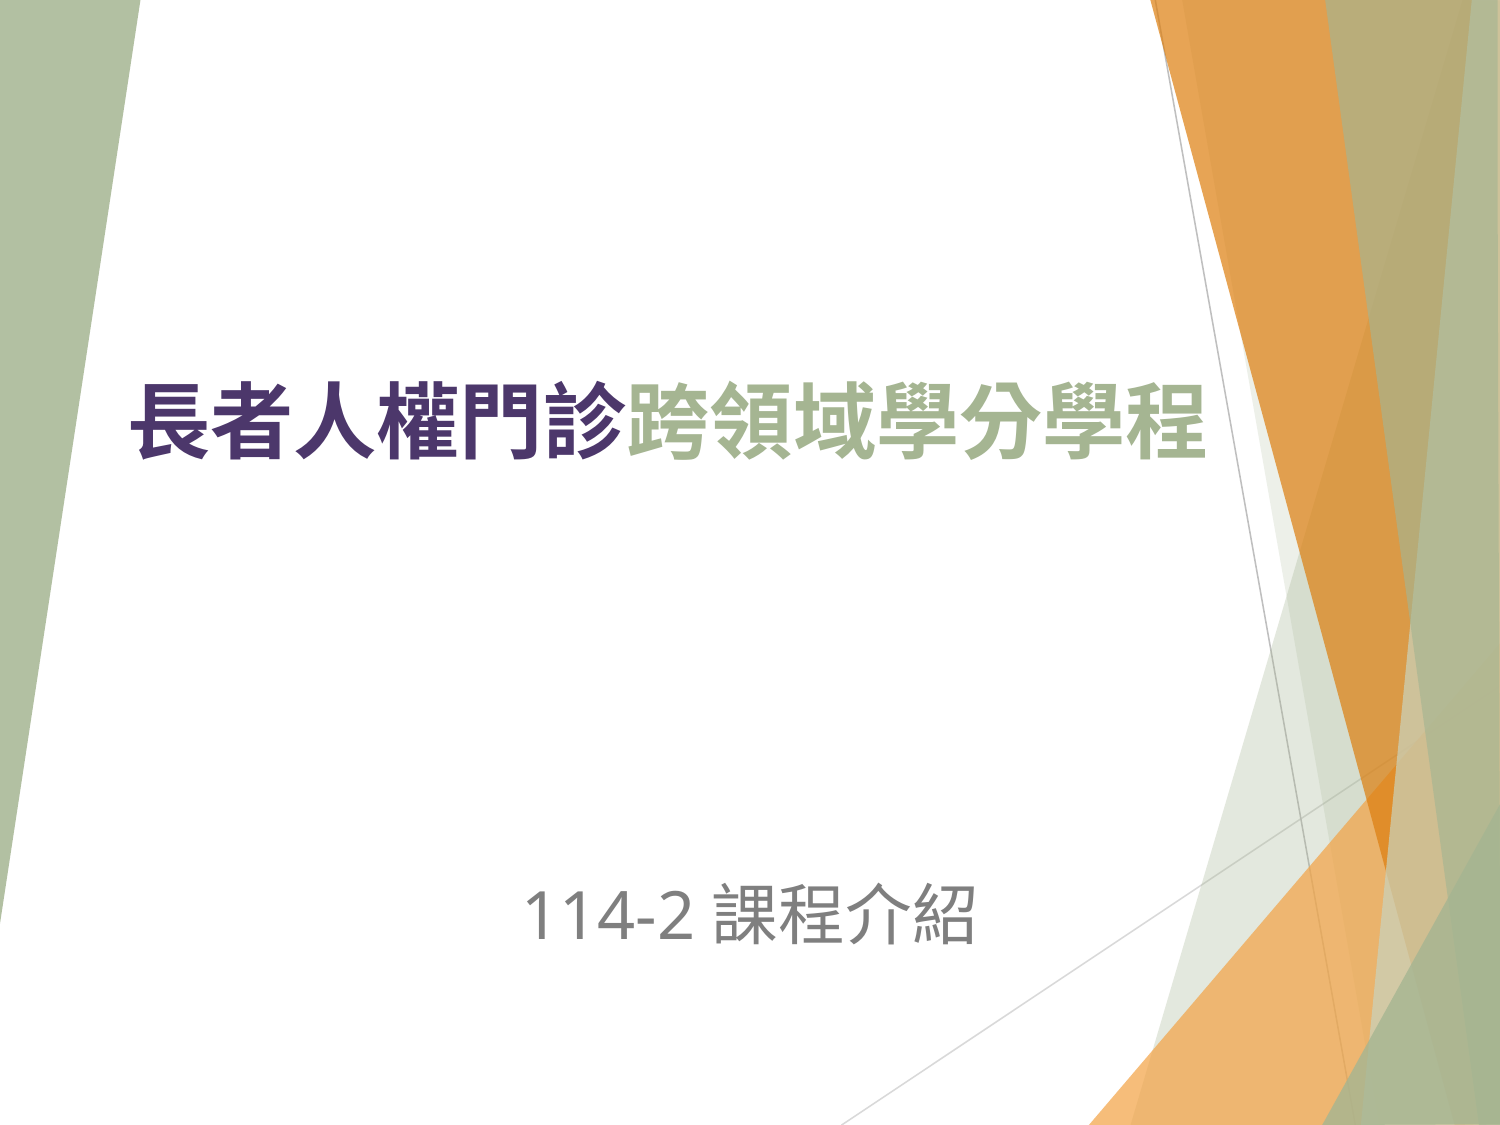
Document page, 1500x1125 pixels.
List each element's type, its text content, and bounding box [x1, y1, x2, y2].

subtitle 114-2課程介紹 [56, 810, 1444, 961]
title 長者人權門診跨領域學分學程 [0, 362, 1362, 563]
